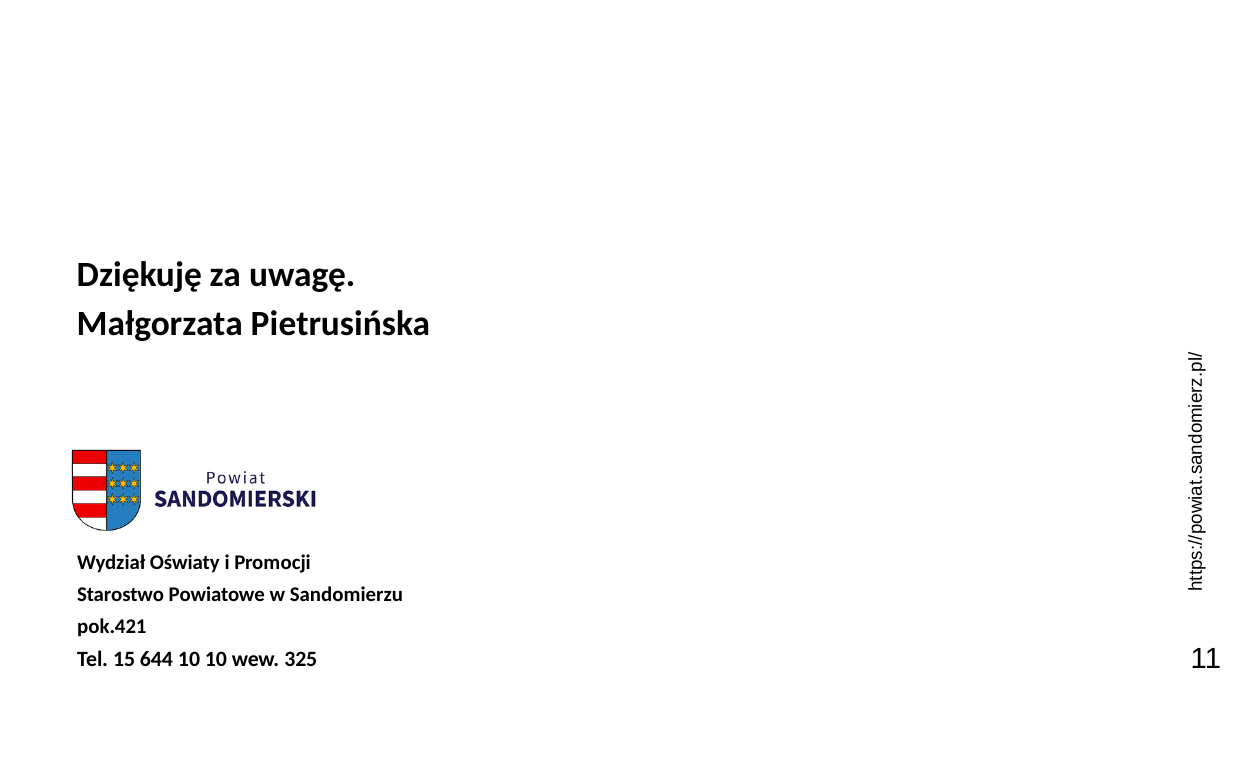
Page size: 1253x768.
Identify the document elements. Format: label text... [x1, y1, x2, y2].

picture [70, 448, 317, 532]
list Dziękuję za uwagę. Małgorzata Pietrusińska Wydział Oświaty i Promocji Starostwo Powiatowe w Sandomierzu pok.421 Tel. 15 644 10 10 wew. 325 [47, 94, 1131, 654]
slide_number <numer> [1168, 632, 1244, 677]
text_box https://powiat.sandomierz.pl/ [1175, 330, 1226, 607]
